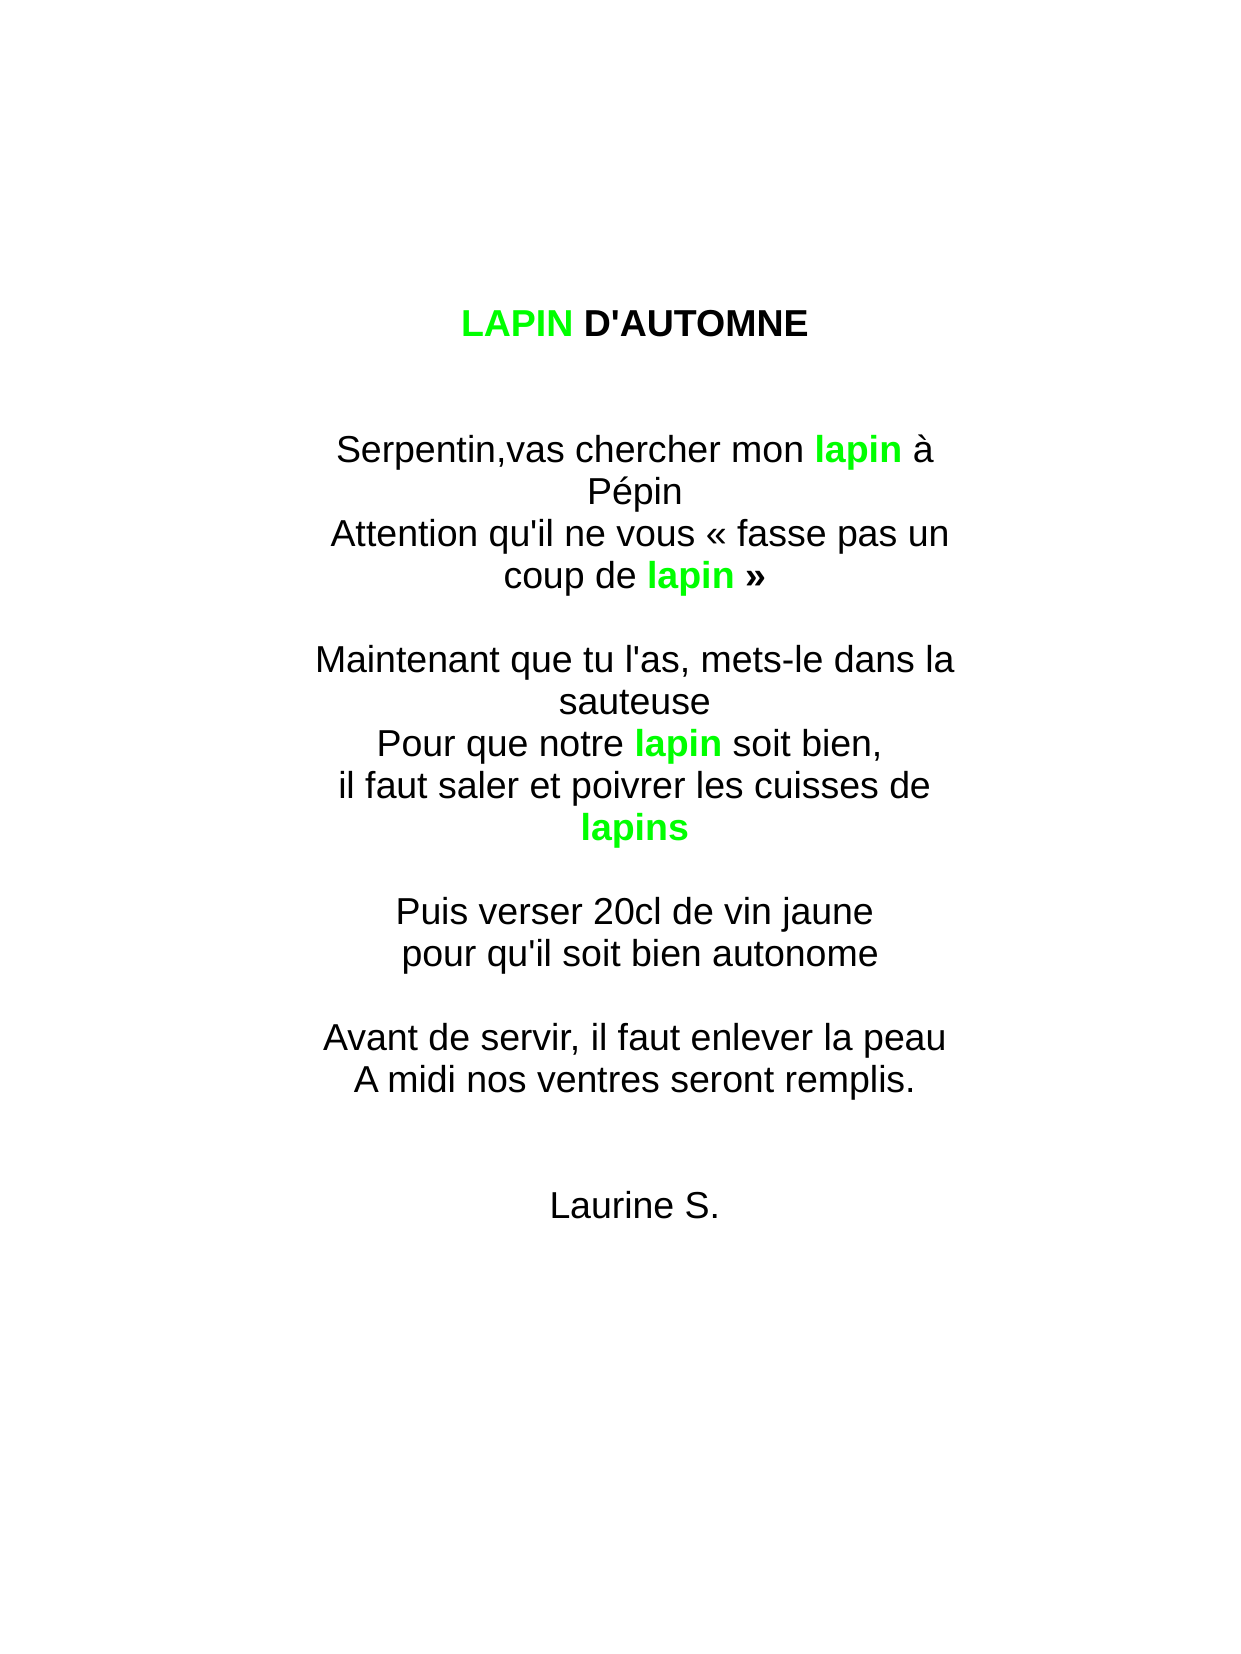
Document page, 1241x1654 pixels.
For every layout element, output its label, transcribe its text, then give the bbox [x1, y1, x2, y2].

text_box LAPIN D'AUTOMNE Serpentin,vas chercher mon lapin à Pépin Attention qu'il ne vous « fasse pas un coup de lapin » Maintenant que tu l'as, mets-le dans la sauteuse Pour que notre lapin soit bien, il faut saler et poivrer les cuisses de lapins Puis verser 20cl de vin jaune pour qu'il soit bien autonome Avant de servir, il faut enlever la peau A midi nos ventres seront remplis. Laurine S. [295, 295, 975, 1242]
